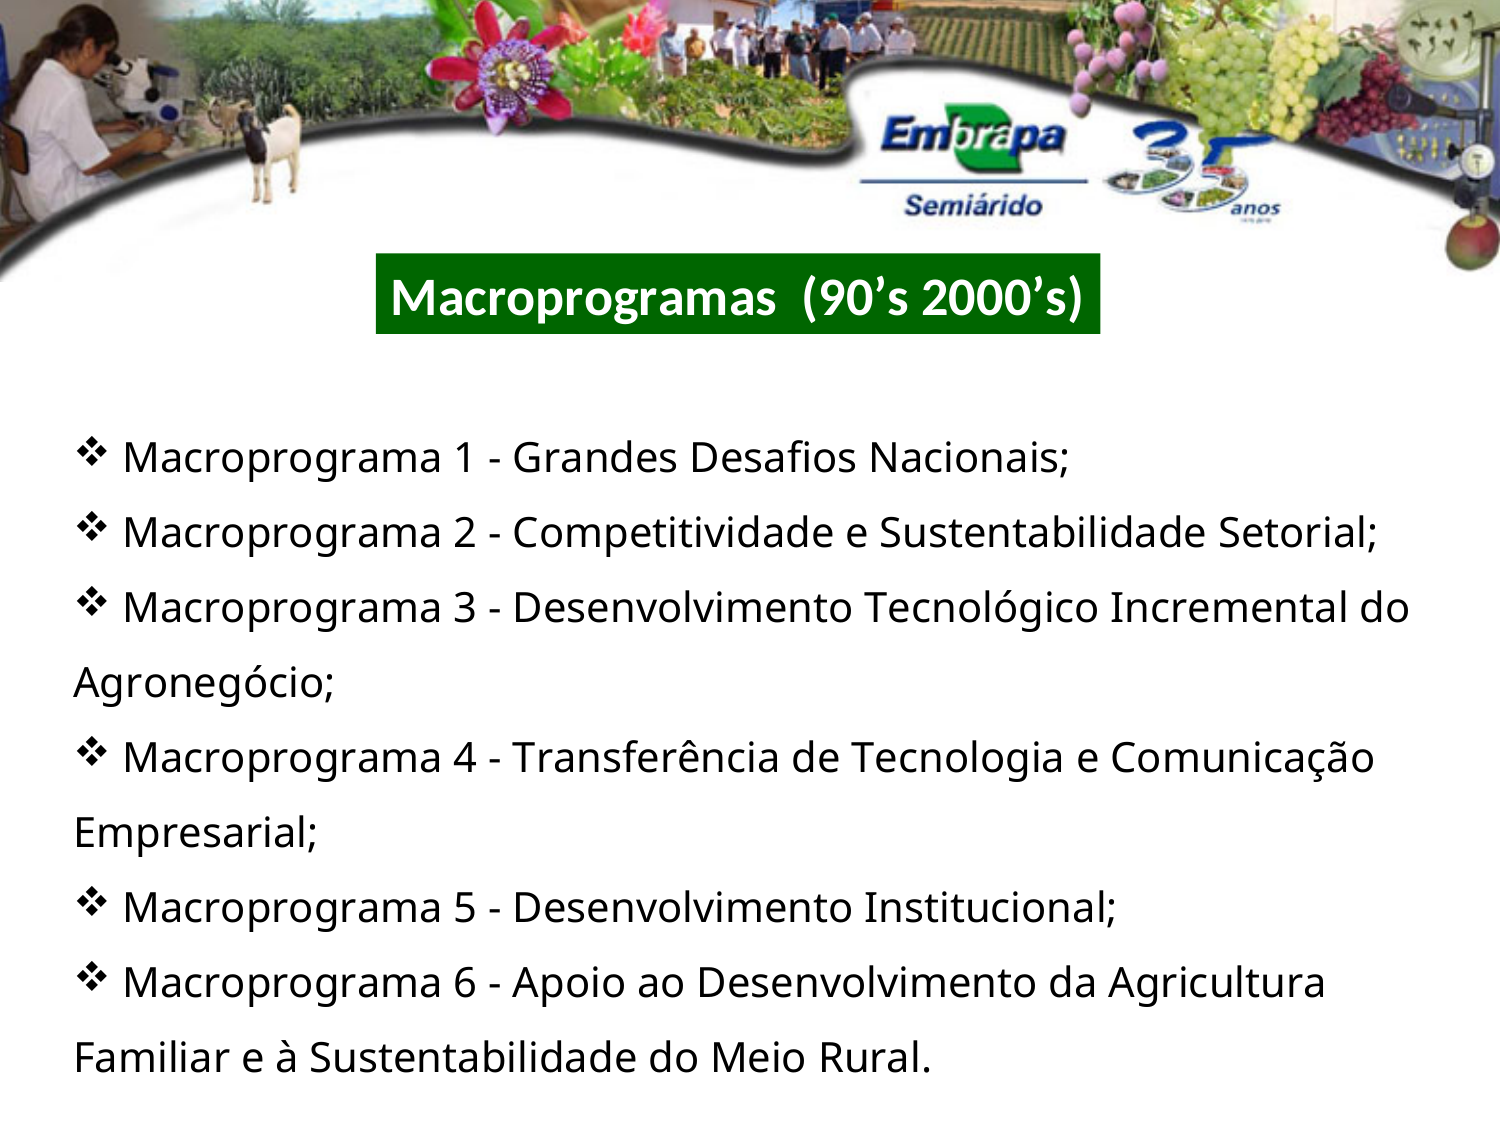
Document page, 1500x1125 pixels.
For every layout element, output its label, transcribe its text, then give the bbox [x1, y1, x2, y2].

text_box Macroprograma 1 - Grandes Desafios Nacionais; Macroprograma 2 - Competitividade e Sustentabilidade Setorial; Macroprograma 3 - Desenvolvimento Tecnológico Incremental do Agronegócio; Macroprograma 4 - Transferência de Tecnologia e Comunicação Empresarial; Macroprograma 5 - Desenvolvimento Institucional; Macroprograma 6 - Apoio ao Desenvolvimento da Agricultura Familiar e à Sustentabilidade do Meio Rural. [58, 398, 1442, 1089]
picture [0, 0, 1500, 282]
text_box Macroprogramas (90’s 2000’s) [375, 253, 1101, 334]
